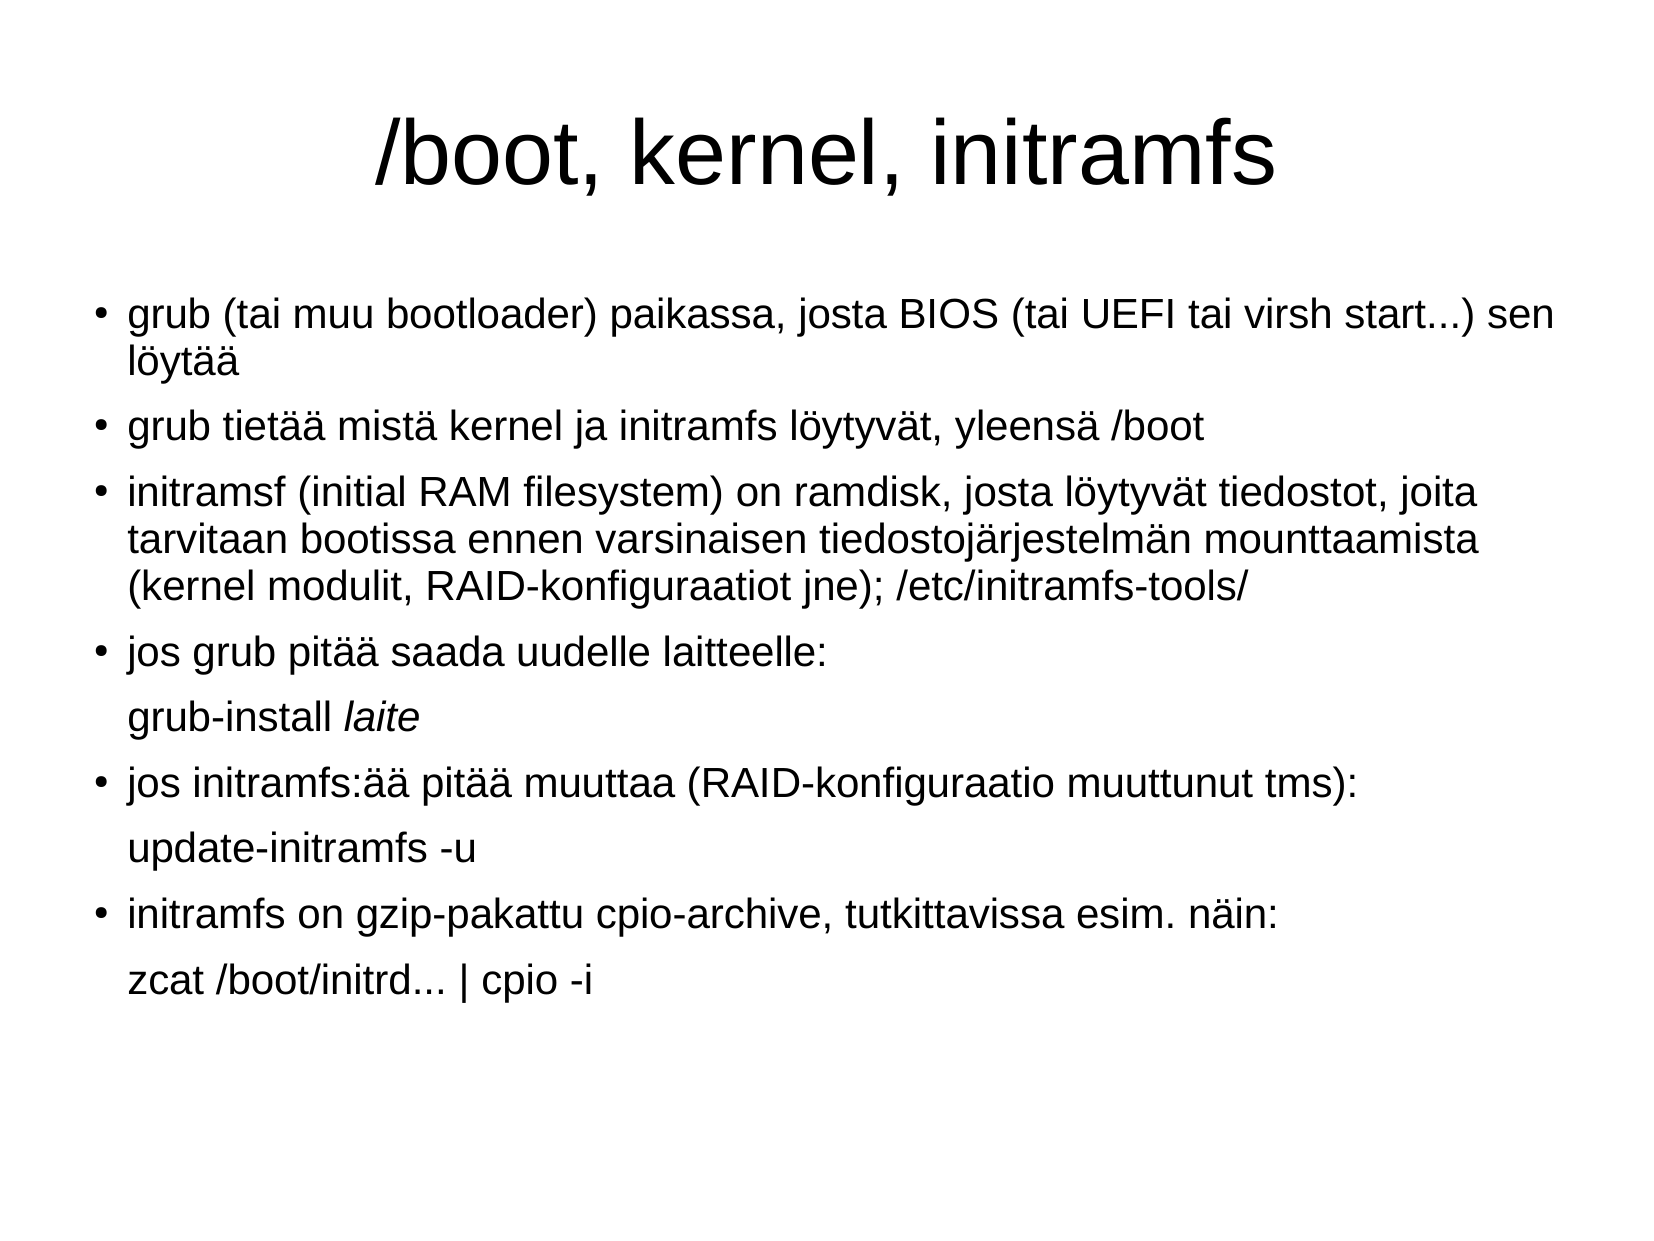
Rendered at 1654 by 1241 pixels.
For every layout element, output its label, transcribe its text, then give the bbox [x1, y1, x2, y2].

title /boot, kernel, initramfs [82, 49, 1571, 257]
list grub (tai muu bootloader) paikassa, josta BIOS (tai UEFI tai virsh start...) sen löytää grub tietää mistä kernel ja initramfs löytyvät, yleensä /boot initramsf (initial RAM filesystem) on ramdisk, josta löytyvät tiedostot, joita tarvitaan bootissa ennen varsinaisen tiedostojärjestelmän mounttaamista (kernel modulit, RAID-konfiguraatiot jne); /etc/initramfs-tools/ jos grub pitää saada uudelle laitteelle: grub-install laite jos initramfs:ää pitää muuttaa (RAID-konfiguraatio muuttunut tms): update-initramfs -u initramfs on gzip-pakattu cpio-archive, tutkittavissa esim. näin: zcat /boot/initrd... | cpio -i [82, 290, 1571, 1010]
